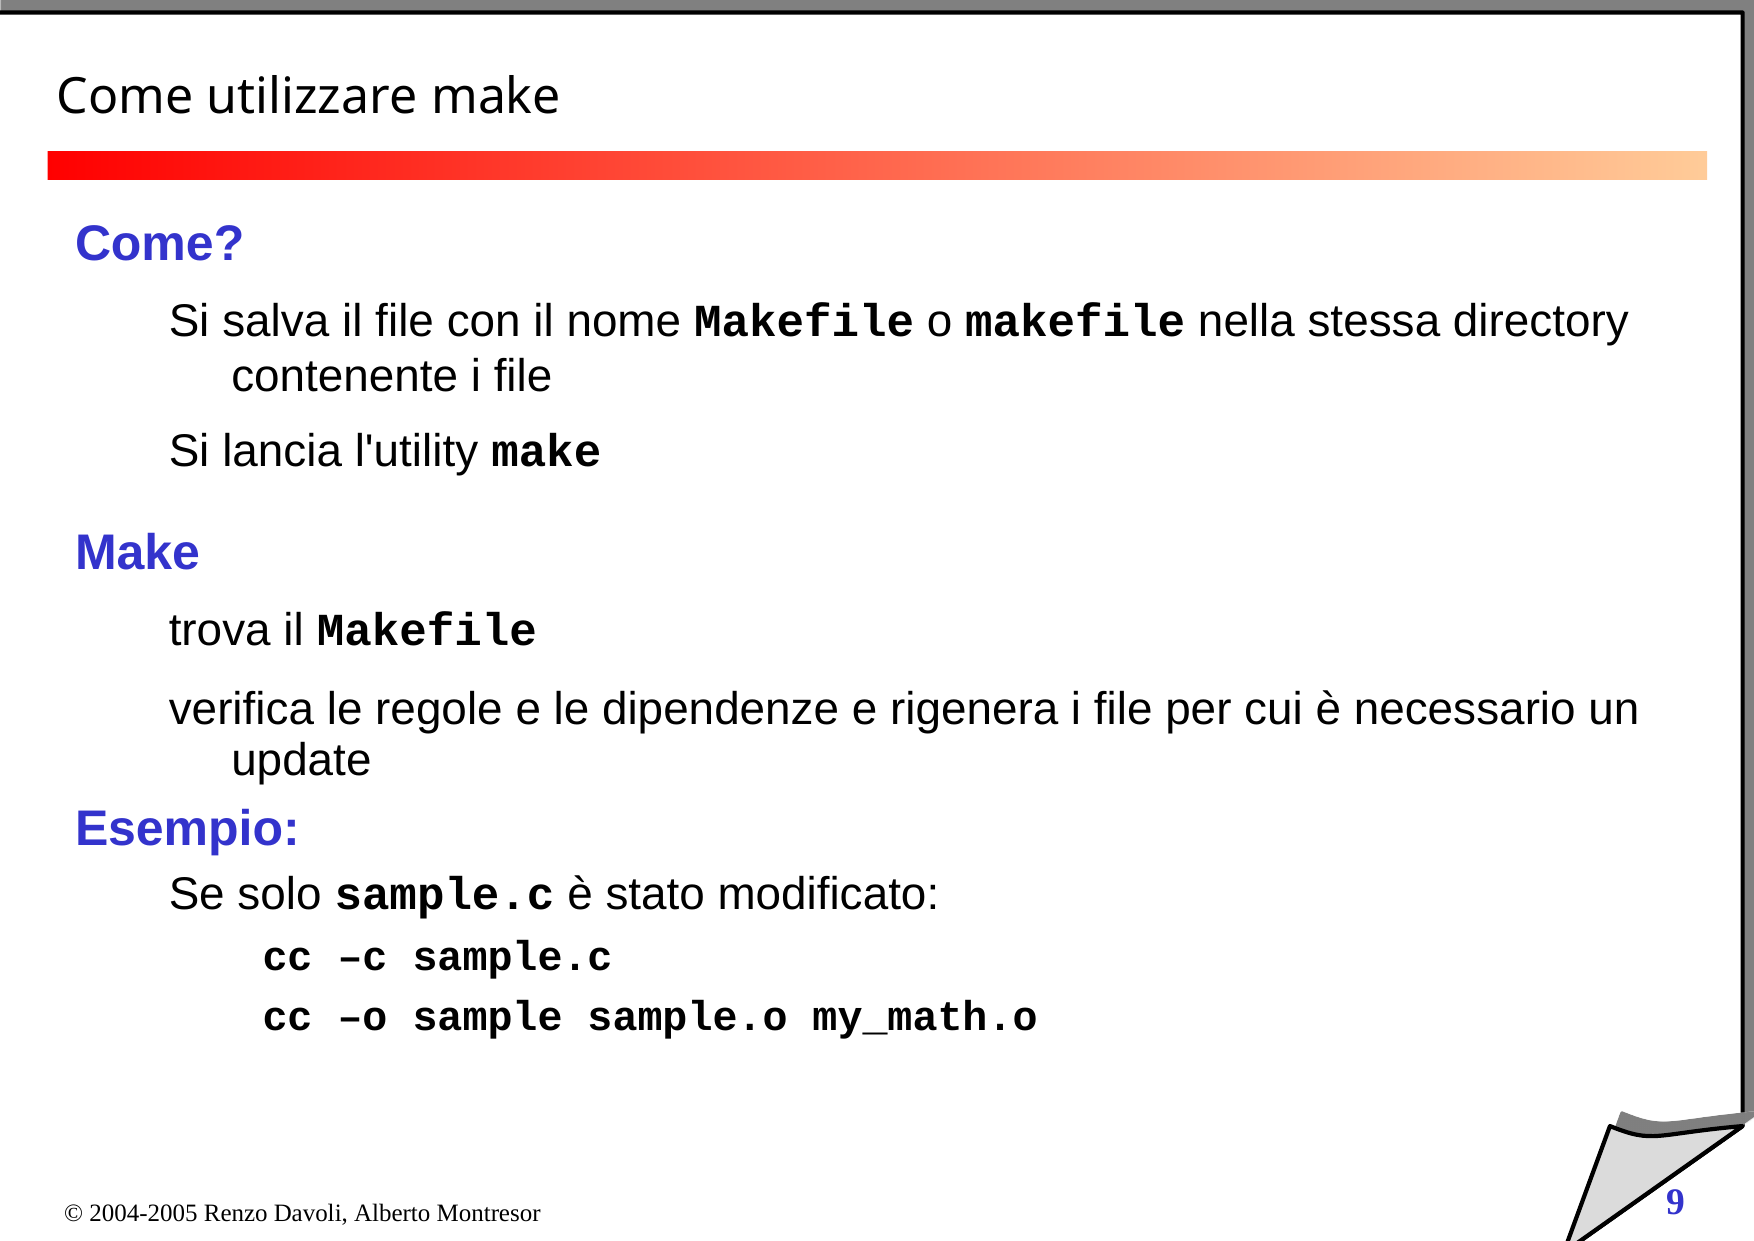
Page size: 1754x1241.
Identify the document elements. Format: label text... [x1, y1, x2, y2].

title Come utilizzare make [40, 40, 1714, 153]
list Come? Si salva il file con il nome Makefile o makefile nella stessa directory contenente i file Si lancia l'utility make Make trova il Makefile verifica le regole e le dipendenze e rigenera i file per cui è necessario un update Esempio: Se solo sample.c è stato modificato: cc –c sample.c cc –o sample sample.o my_math.o [58, 206, 1696, 1141]
